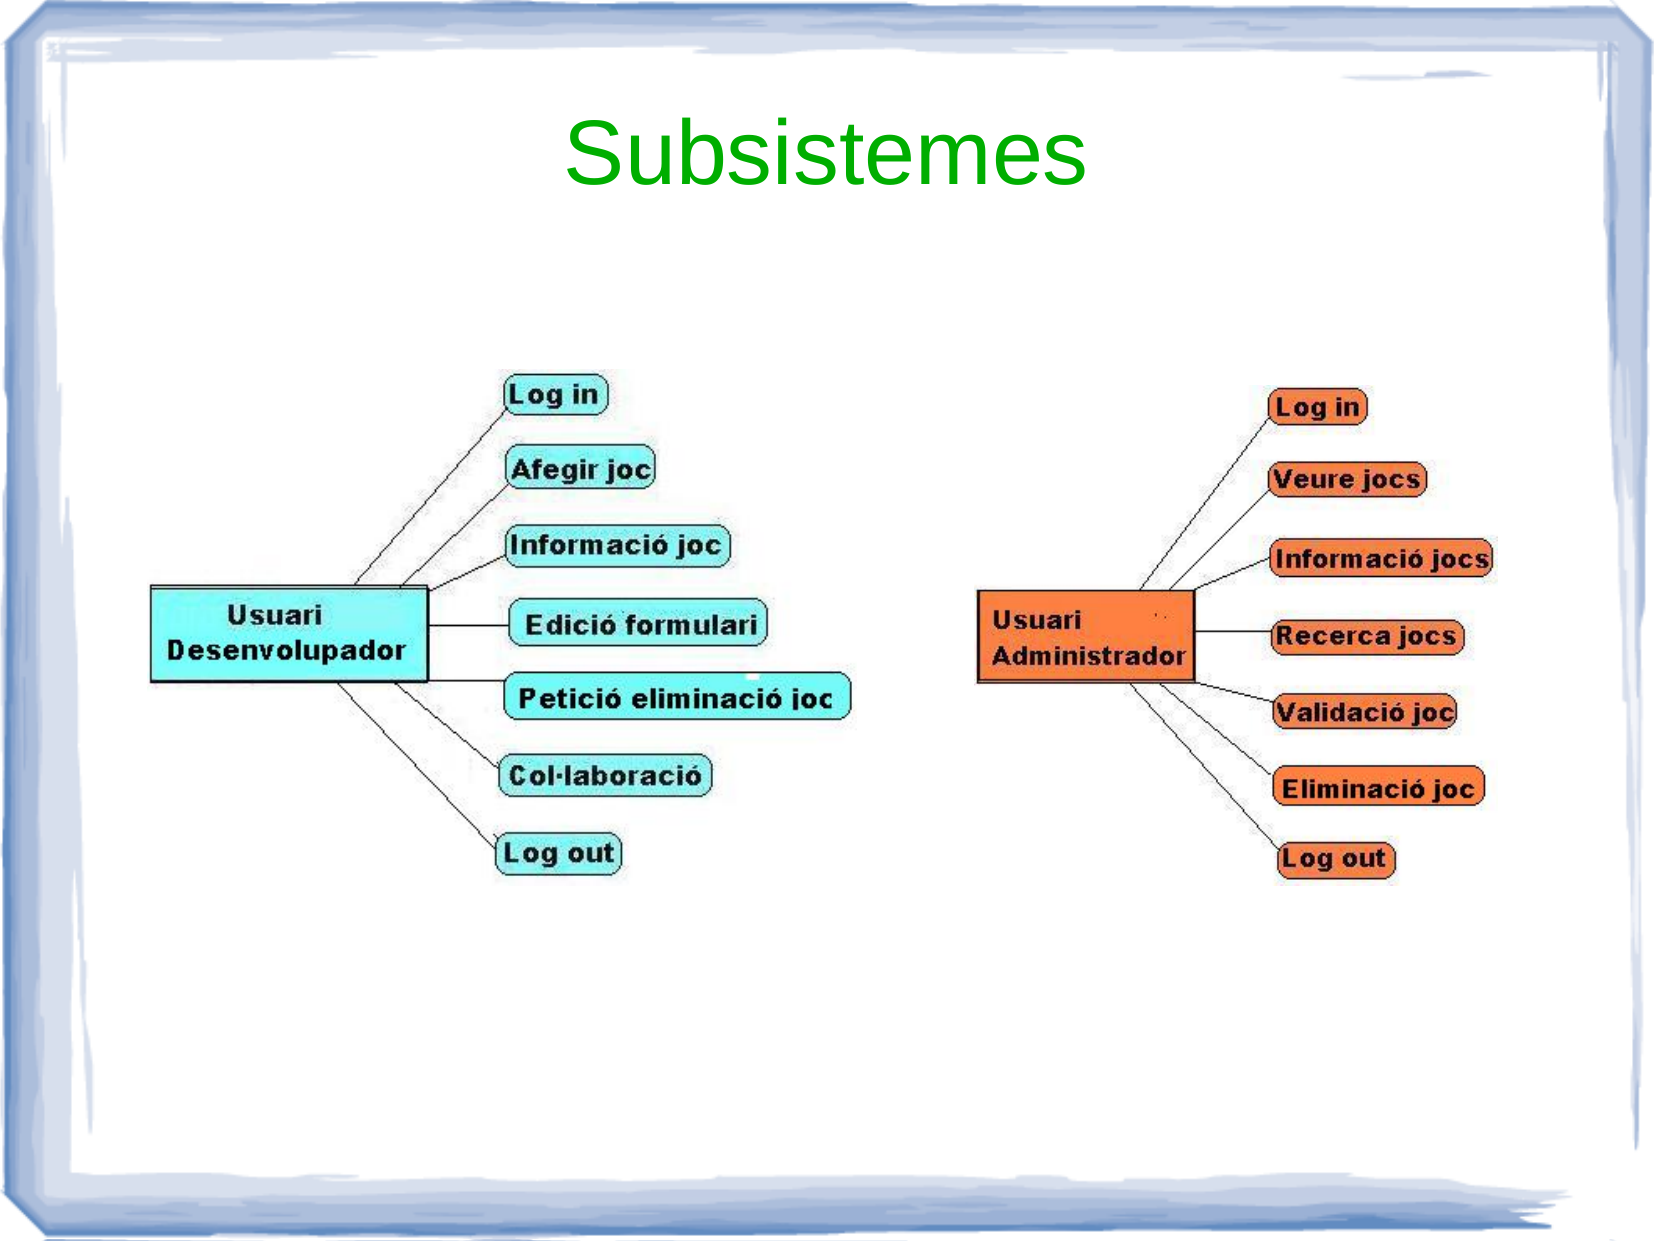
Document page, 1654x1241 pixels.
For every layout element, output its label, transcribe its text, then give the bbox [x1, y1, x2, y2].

picture [0, 0, 1654, 1241]
title Subsistemes [82, 49, 1571, 257]
